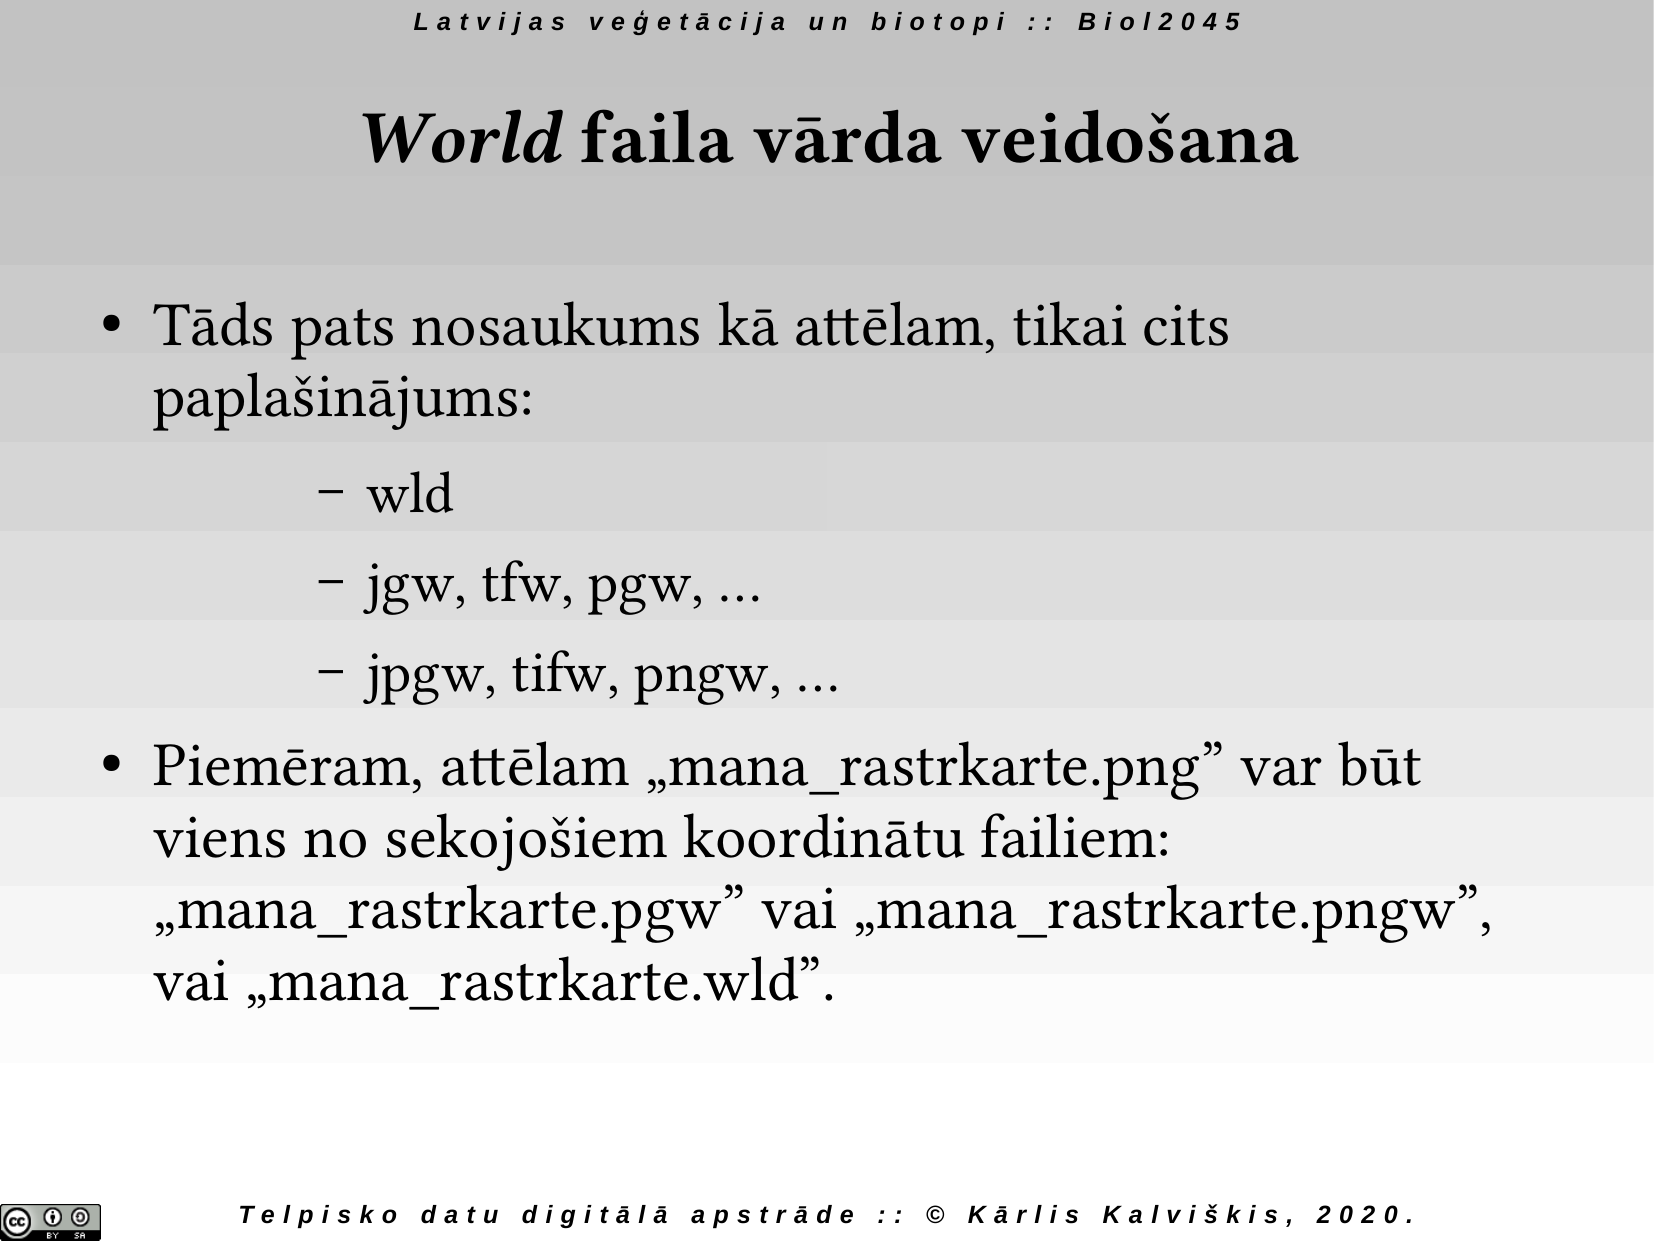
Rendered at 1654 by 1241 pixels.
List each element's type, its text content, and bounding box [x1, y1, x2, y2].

title World faila vārda veidošana [29, 43, 1625, 234]
list Tāds pats nosaukums kā attēlam, tikai cits paplašinājums: wld jgw, tfw, pgw, ... jpgw, tifw, pngw, ... Piemēram, attēlam „mana_rastrkarte.png” var būt viens no sekojošiem koordinātu failiem: „mana_rastrkarte.pgw” vai „mana_rastrkarte.pngw”, vai „mana_rastrkarte.wld”. [82, 289, 1571, 1115]
picture [0, 0, 1654, 1241]
